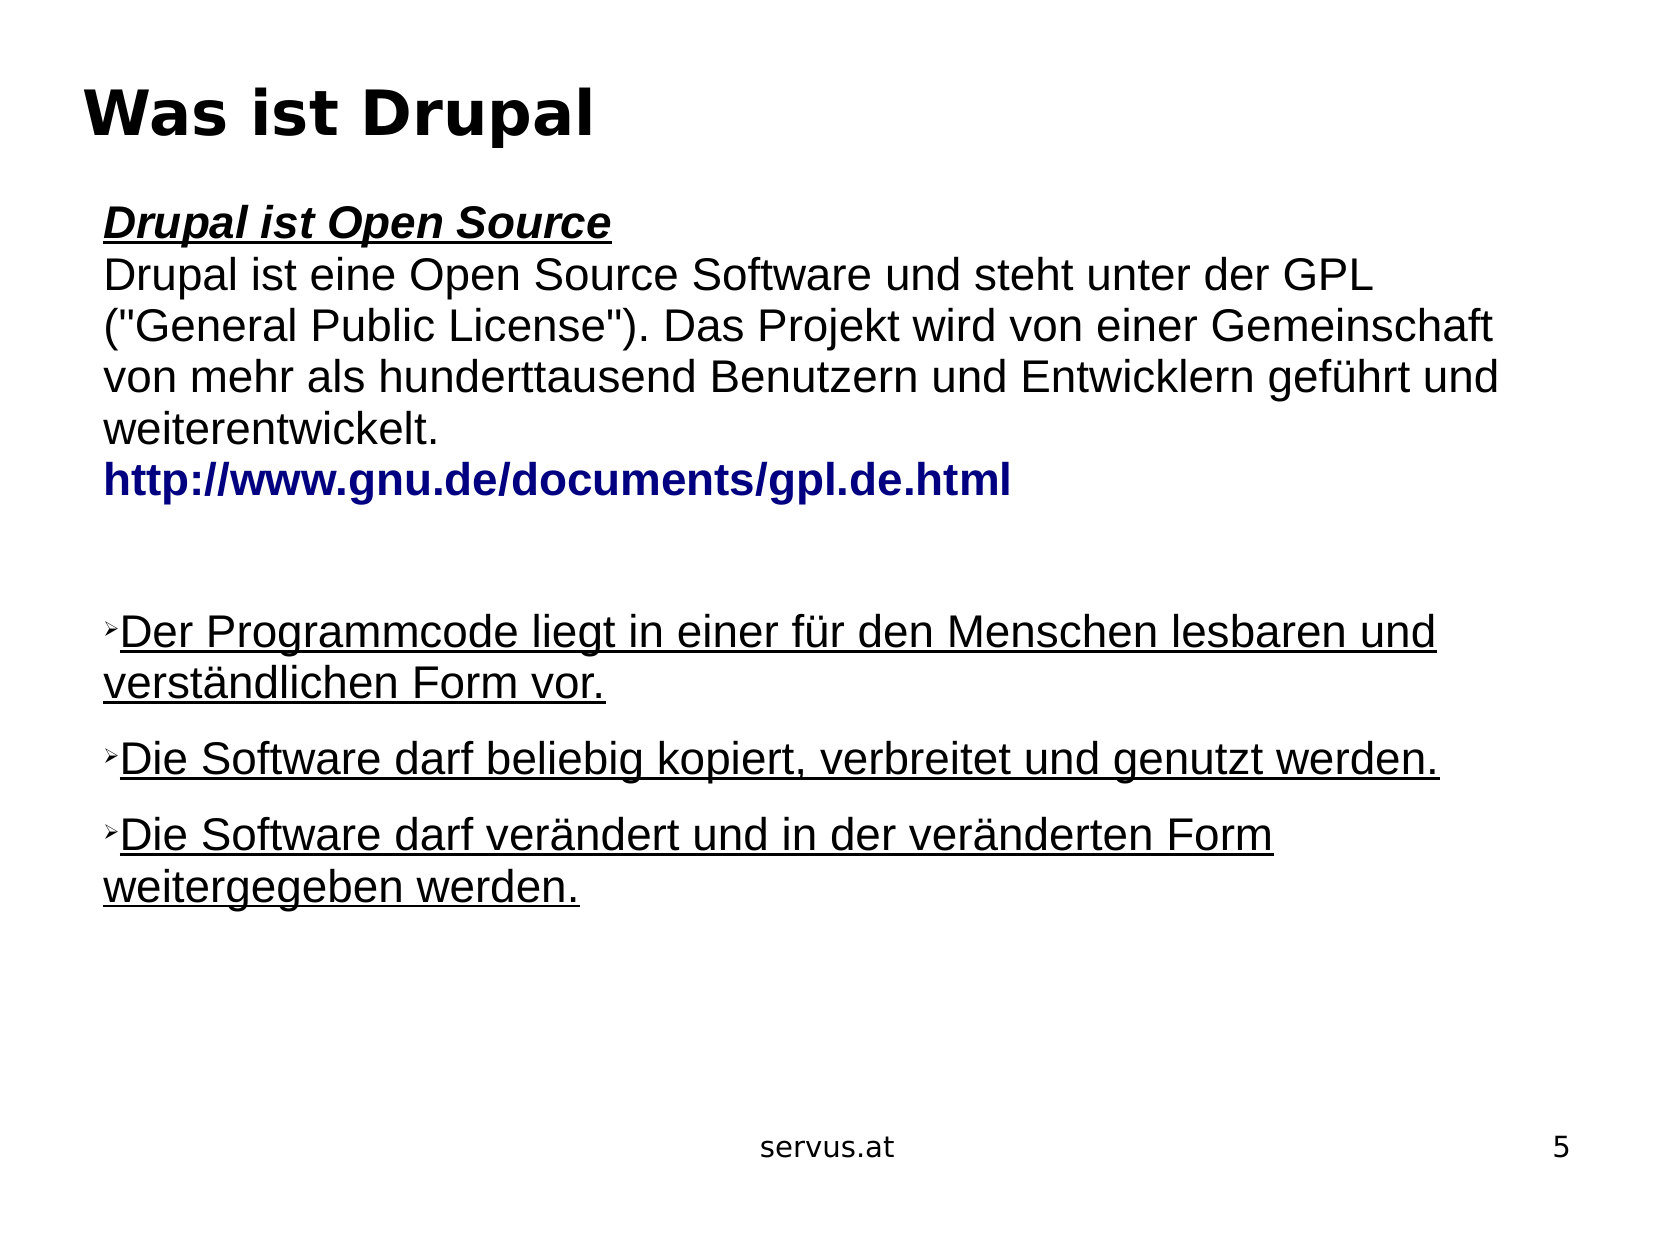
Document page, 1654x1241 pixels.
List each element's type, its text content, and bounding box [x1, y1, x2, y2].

text_box Drupal ist Open Source Drupal ist eine Open Source Software und steht unter der GPL ("General Public License"). Das Projekt wird von einer Gemeinschaft von mehr als hunderttausend Benutzern und Entwicklern geführt und weiterentwickelt. http://www.gnu.de/documents/gpl.de.html Der Programmcode liegt in einer für den Menschen lesbaren und verständlichen Form vor. Die Software darf beliebig kopiert, verbreitet und genutzt werden. Die Software darf verändert und in der veränderten Form weitergegeben werden. [88, 190, 1536, 1241]
title Was ist Drupal [82, 49, 1571, 178]
